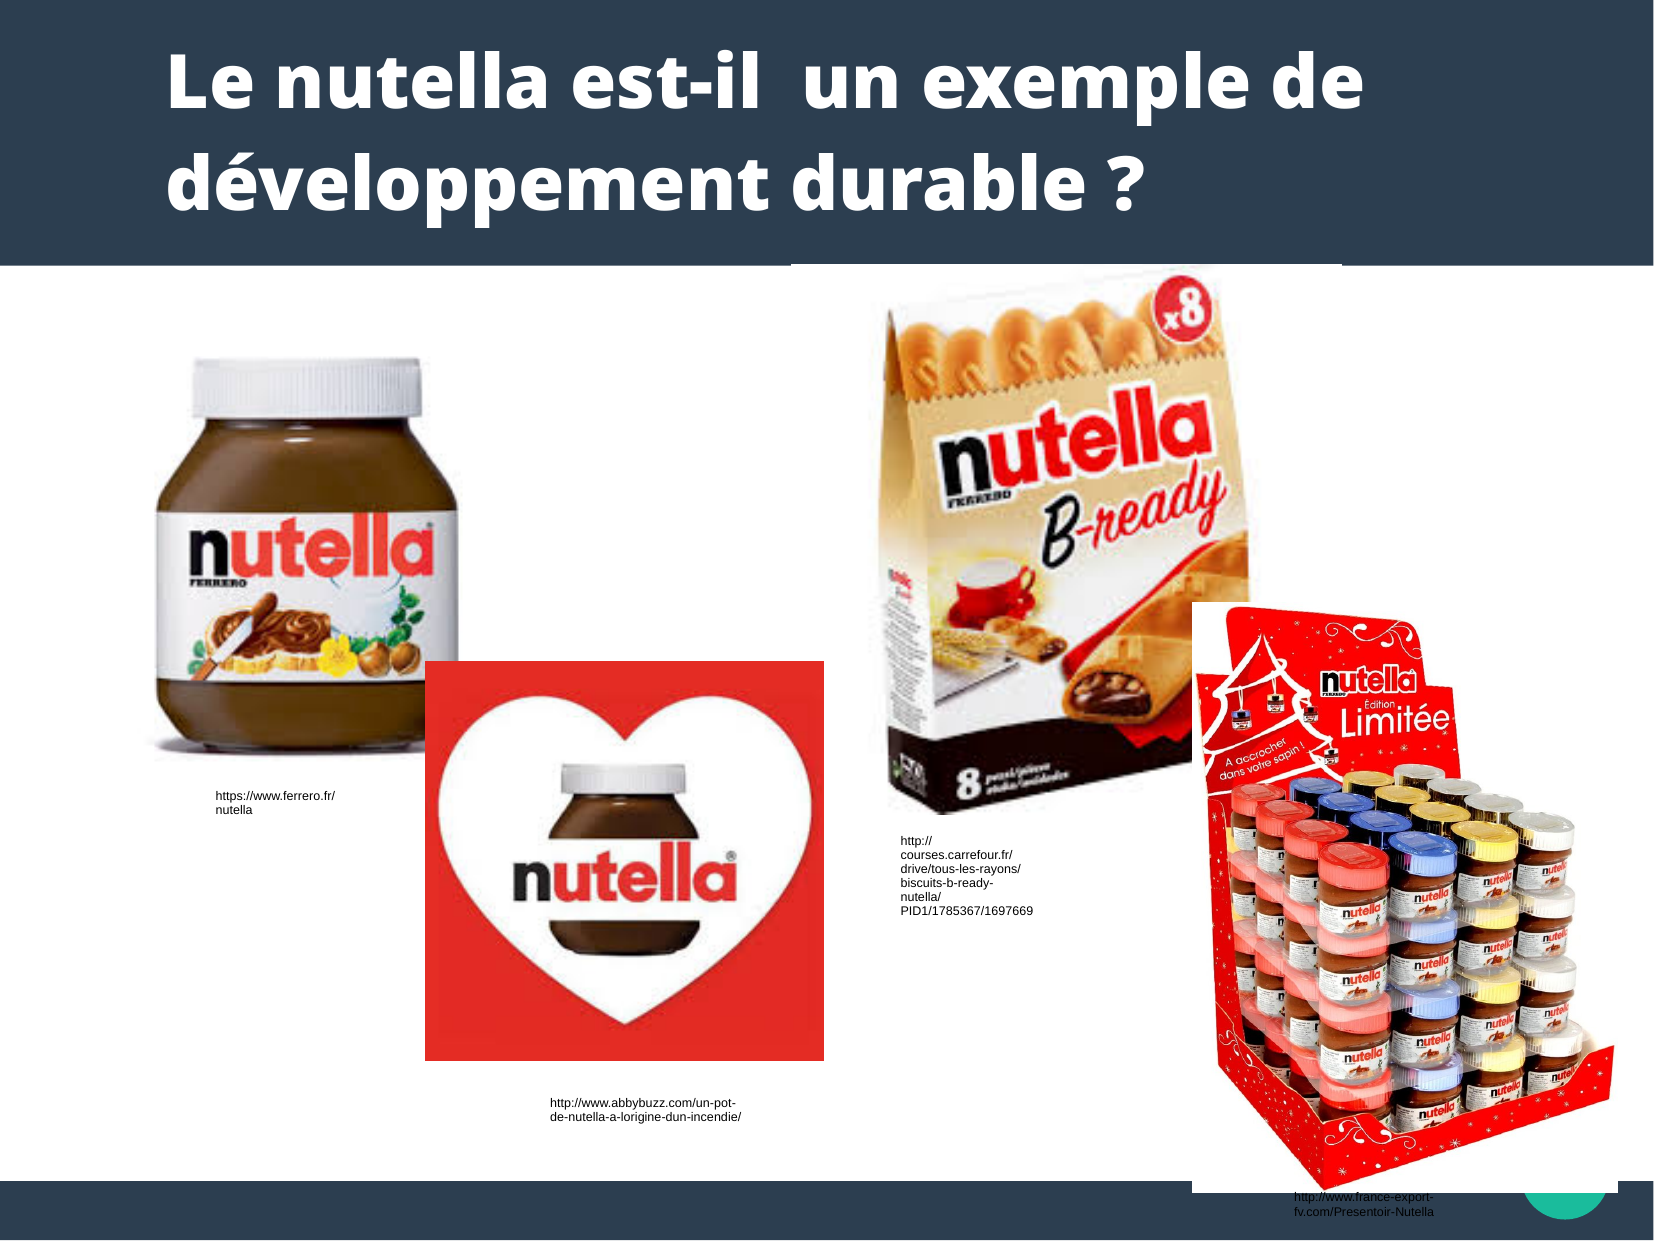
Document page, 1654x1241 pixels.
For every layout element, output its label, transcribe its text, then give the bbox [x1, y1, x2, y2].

text_box http://courses.carrefour.fr/drive/tous-les-rayons/biscuits-b-ready-nutella/PID1/1785367/1697669 [885, 826, 1057, 914]
title Le nutella est-il un exemple de développement durable ? [165, 30, 1654, 230]
text_box http://www.abbybuzz.com/un-pot-de-nutella-a-lorigine-dun-incendie/ [535, 1088, 756, 1147]
picture [74, 264, 1618, 1193]
text_box https://www.ferrero.fr/nutella [200, 781, 378, 839]
text_box http://www.france-export-fv.com/Presentoir-Nutella [1279, 1183, 1477, 1241]
